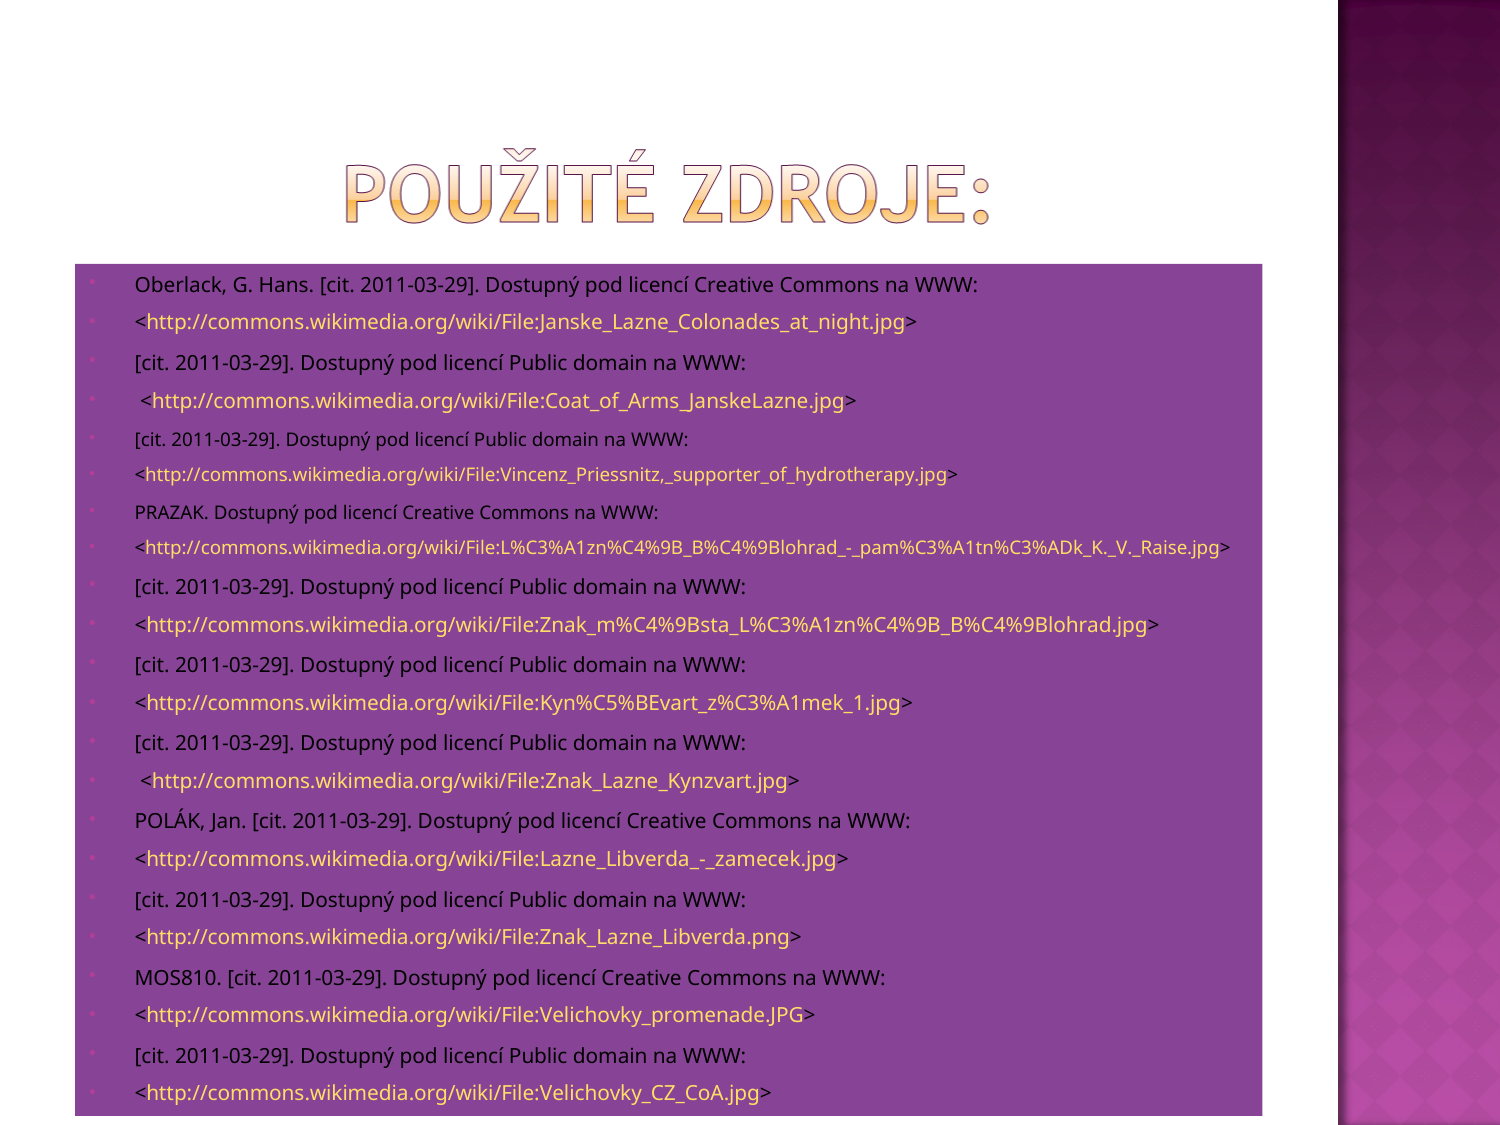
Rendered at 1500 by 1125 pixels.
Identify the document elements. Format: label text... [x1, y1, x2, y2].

text_box [73, 52, 1265, 241]
picture [1337, 0, 1500, 1125]
list Oberlack, G. Hans. [cit. 2011-03-29]. Dostupný pod licencí Creative Commons na WWW: <http://commons.wikimedia.org/wiki/File:Janske_Lazne_Colonades_at_night.jpg> [cit. 2011-03-29]. Dostupný pod licencí Public domain na WWW: <http://commons.wikimedia.org/wiki/File:Coat_of_Arms_JanskeLazne.jpg> [cit. 2011-03-29]. Dostupný pod licencí Public domain na WWW: <http://commons.wikimedia.org/wiki/File:Vincenz_Priessnitz,_supporter_of_hydrotherapy.jpg> PRAZAK. Dostupný pod licencí Creative Commons na WWW: <http://commons.wikimedia.org/wiki/File:L%C3%A1zn%C4%9B_B%C4%9Blohrad_-_pam%C3%A1tn%C3%ADk_K._V._Raise.jpg> [cit. 2011-03-29]. Dostupný pod licencí Public domain na WWW: <http://commons.wikimedia.org/wiki/File:Znak_m%C4%9Bsta_L%C3%A1zn%C4%9B_B%C4%9Blohrad.jpg> [cit. 2011-03-29]. Dostupný pod licencí Public domain na WWW: <http://commons.wikimedia.org/wiki/File:Kyn%C5%BEvart_z%C3%A1mek_1.jpg> [cit. 2011-03-29]. Dostupný pod licencí Public domain na WWW: <http://commons.wikimedia.org/wiki/File:Znak_Lazne_Kynzvart.jpg> POLÁK, Jan. [cit. 2011-03-29]. Dostupný pod licencí Creative Commons na WWW: <http://commons.wikimedia.org/wiki/File:Lazne_Libverda_-_zamecek.jpg> [cit. 2011-03-29]. Dostupný pod licencí Public domain na WWW: <http://commons.wikimedia.org/wiki/File:Znak_Lazne_Libverda.png> MOS810. [cit. 2011-03-29]. Dostupný pod licencí Creative Commons na WWW: <http://commons.wikimedia.org/wiki/File:Velichovky_promenade.JPG> [cit. 2011-03-29]. Dostupný pod licencí Public domain na WWW: <http://commons.wikimedia.org/wiki/File:Velichovky_CZ_CoA.jpg> [75, 263, 1263, 1095]
